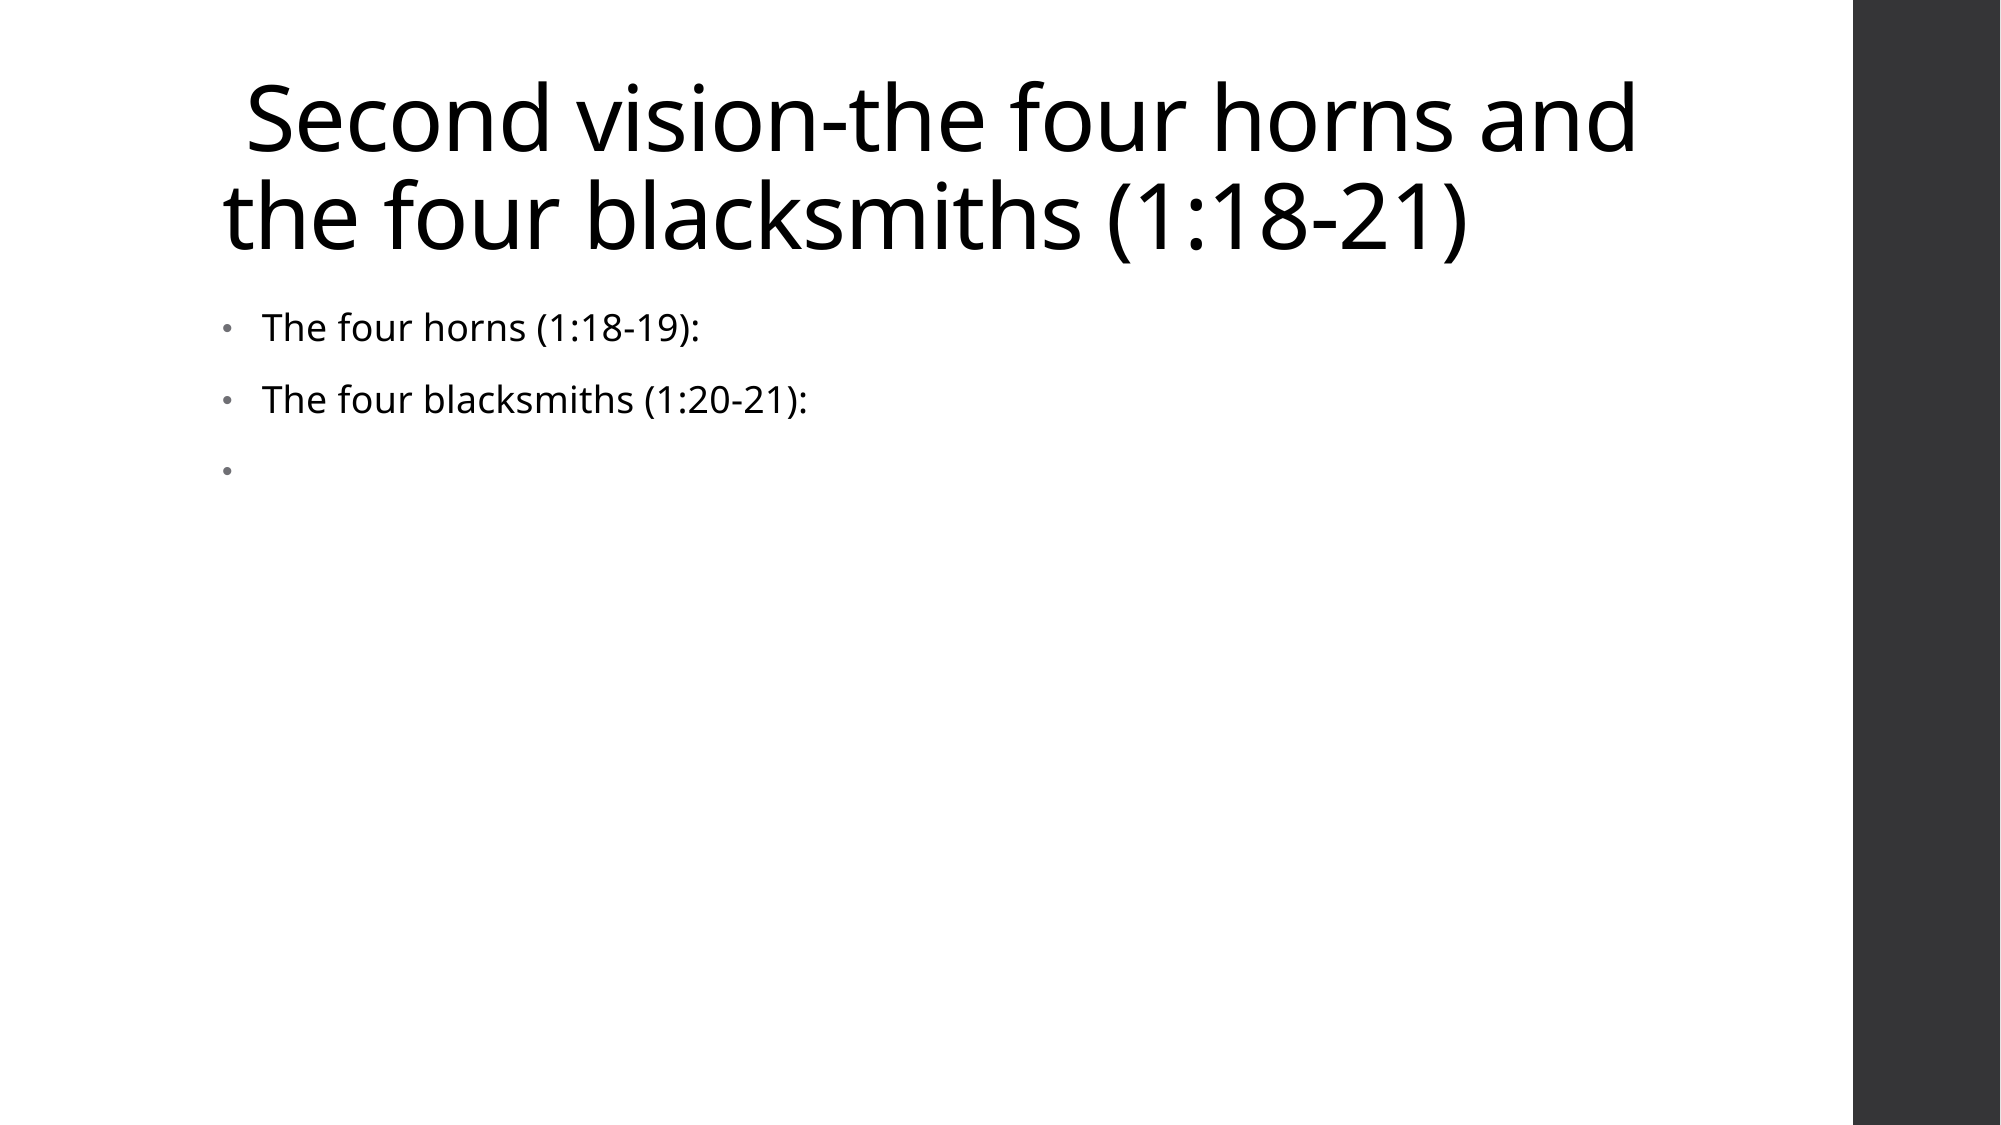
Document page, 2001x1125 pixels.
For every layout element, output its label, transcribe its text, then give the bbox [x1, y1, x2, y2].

title Second vision-the four horns and the four blacksmiths (1:18-21) [206, 60, 1797, 278]
list The four horns (1:18-19): The four blacksmiths (1:20-21): [206, 299, 1617, 1014]
